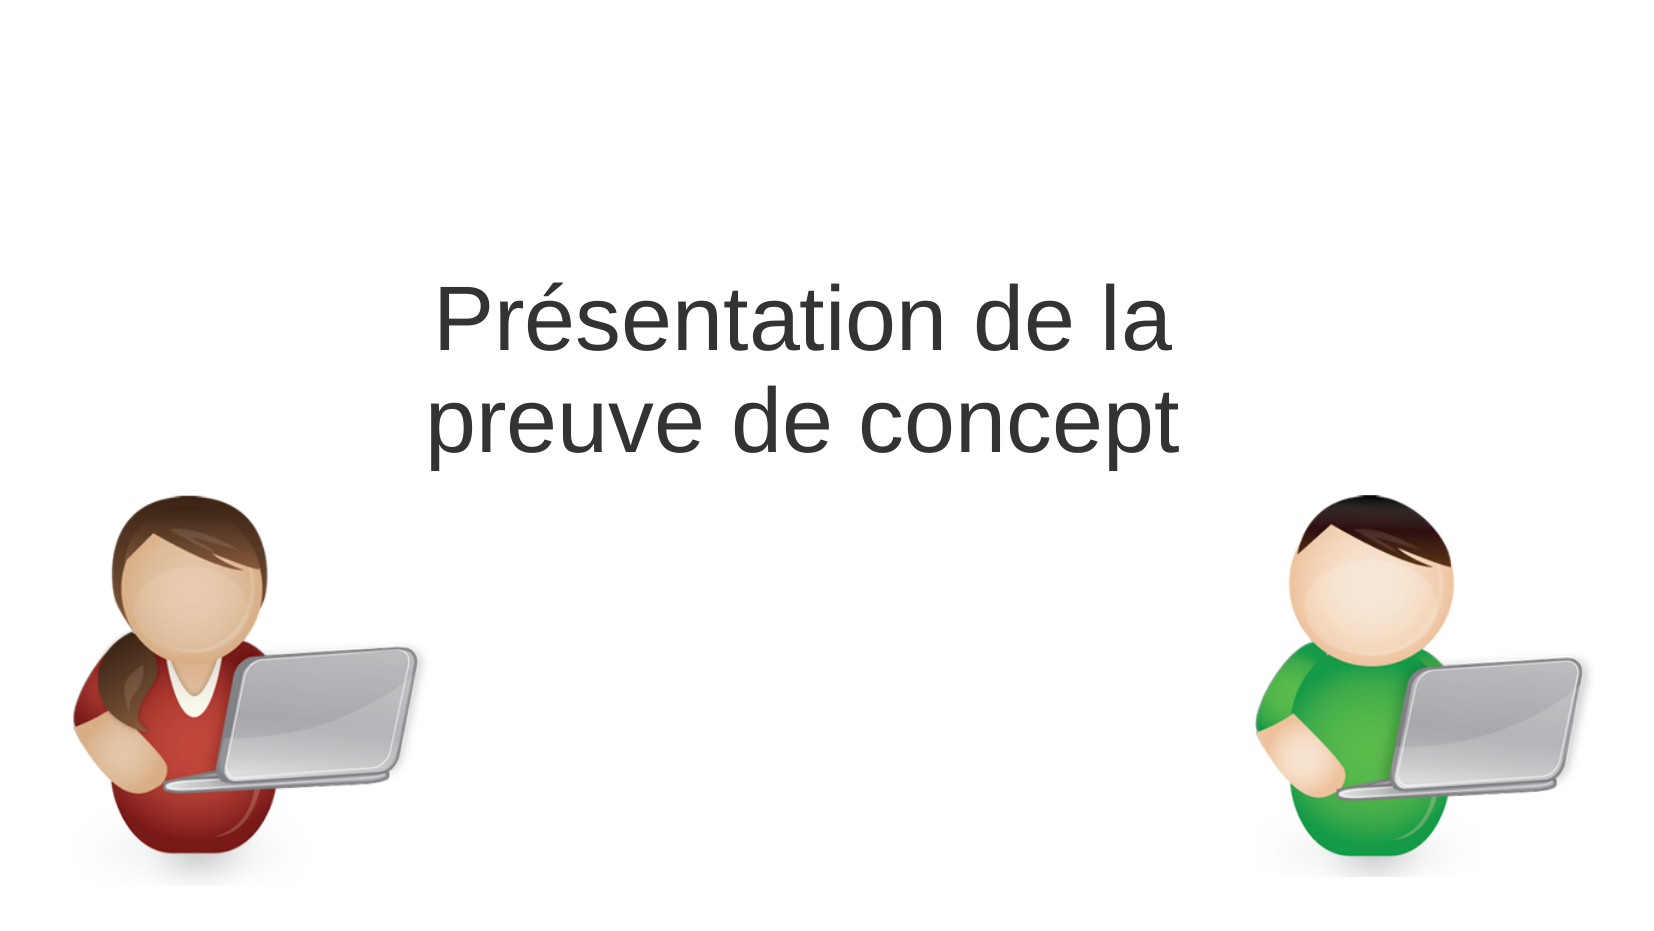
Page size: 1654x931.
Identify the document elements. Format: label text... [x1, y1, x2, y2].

picture [42, 472, 443, 886]
title Présentation de la preuve de concept [324, 267, 1282, 473]
picture [1240, 472, 1602, 877]
